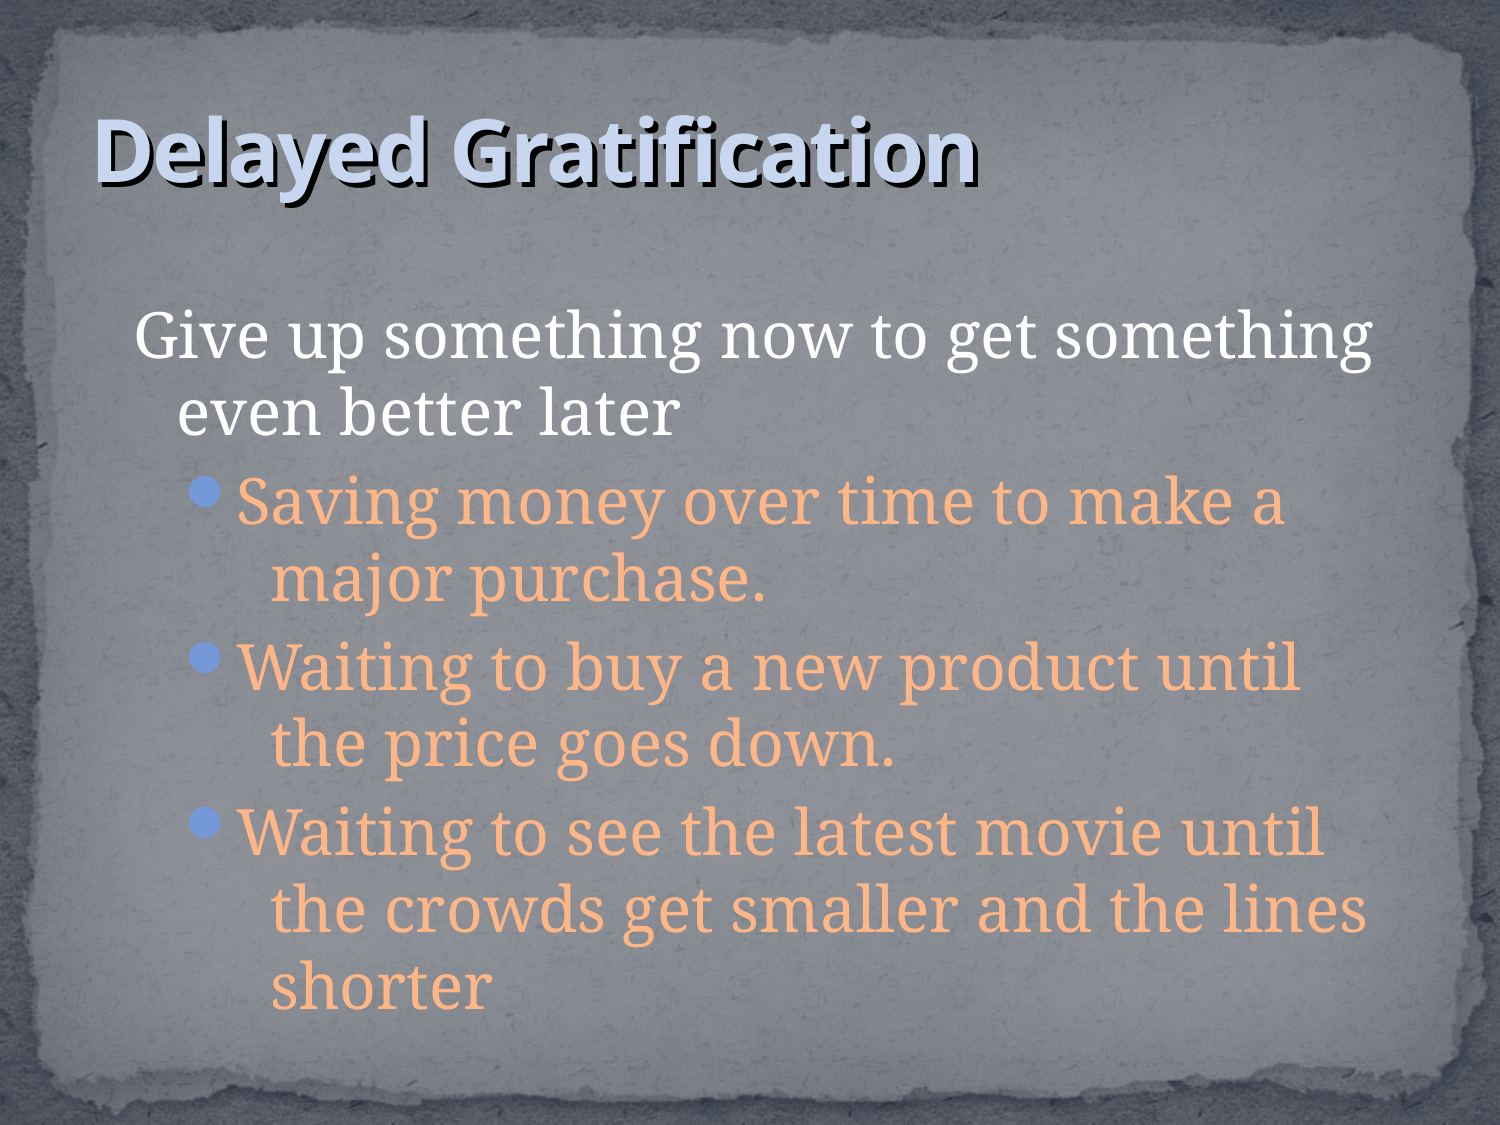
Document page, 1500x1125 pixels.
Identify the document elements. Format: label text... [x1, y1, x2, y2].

list Give up something now to get something even better later Saving money over time to make a major purchase. Waiting to buy a new product until the price goes down. Waiting to see the latest movie until the crowds get smaller and the lines shorter [75, 287, 1426, 1038]
title Delayed Gratification [75, 87, 1426, 225]
